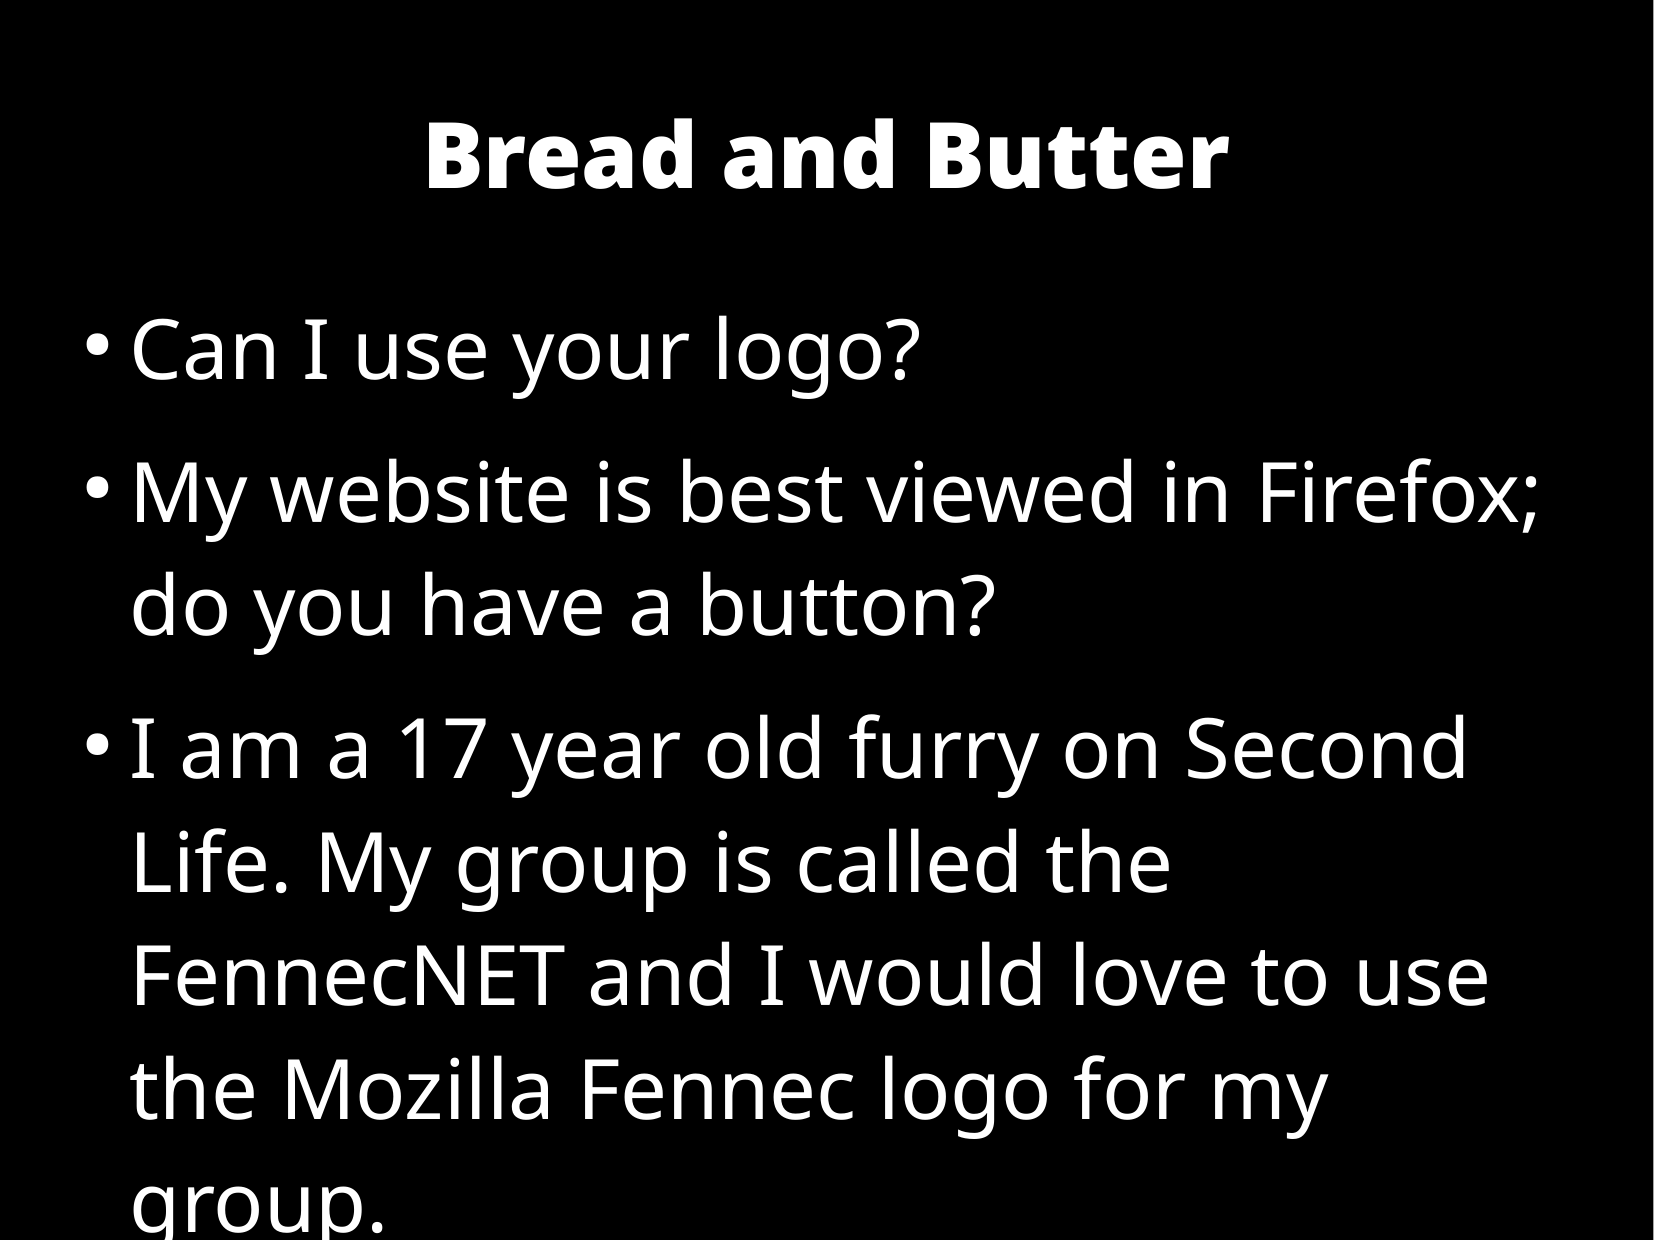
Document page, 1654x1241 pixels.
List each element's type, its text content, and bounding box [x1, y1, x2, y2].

title Bread and Butter [82, 49, 1571, 257]
list Can I use your logo? My website is best viewed in Firefox; do you have a button? I am a 17 year old furry on Second Life. My group is called the FennecNET and I would love to use the Mozilla Fennec logo for my group. [82, 290, 1571, 1152]
